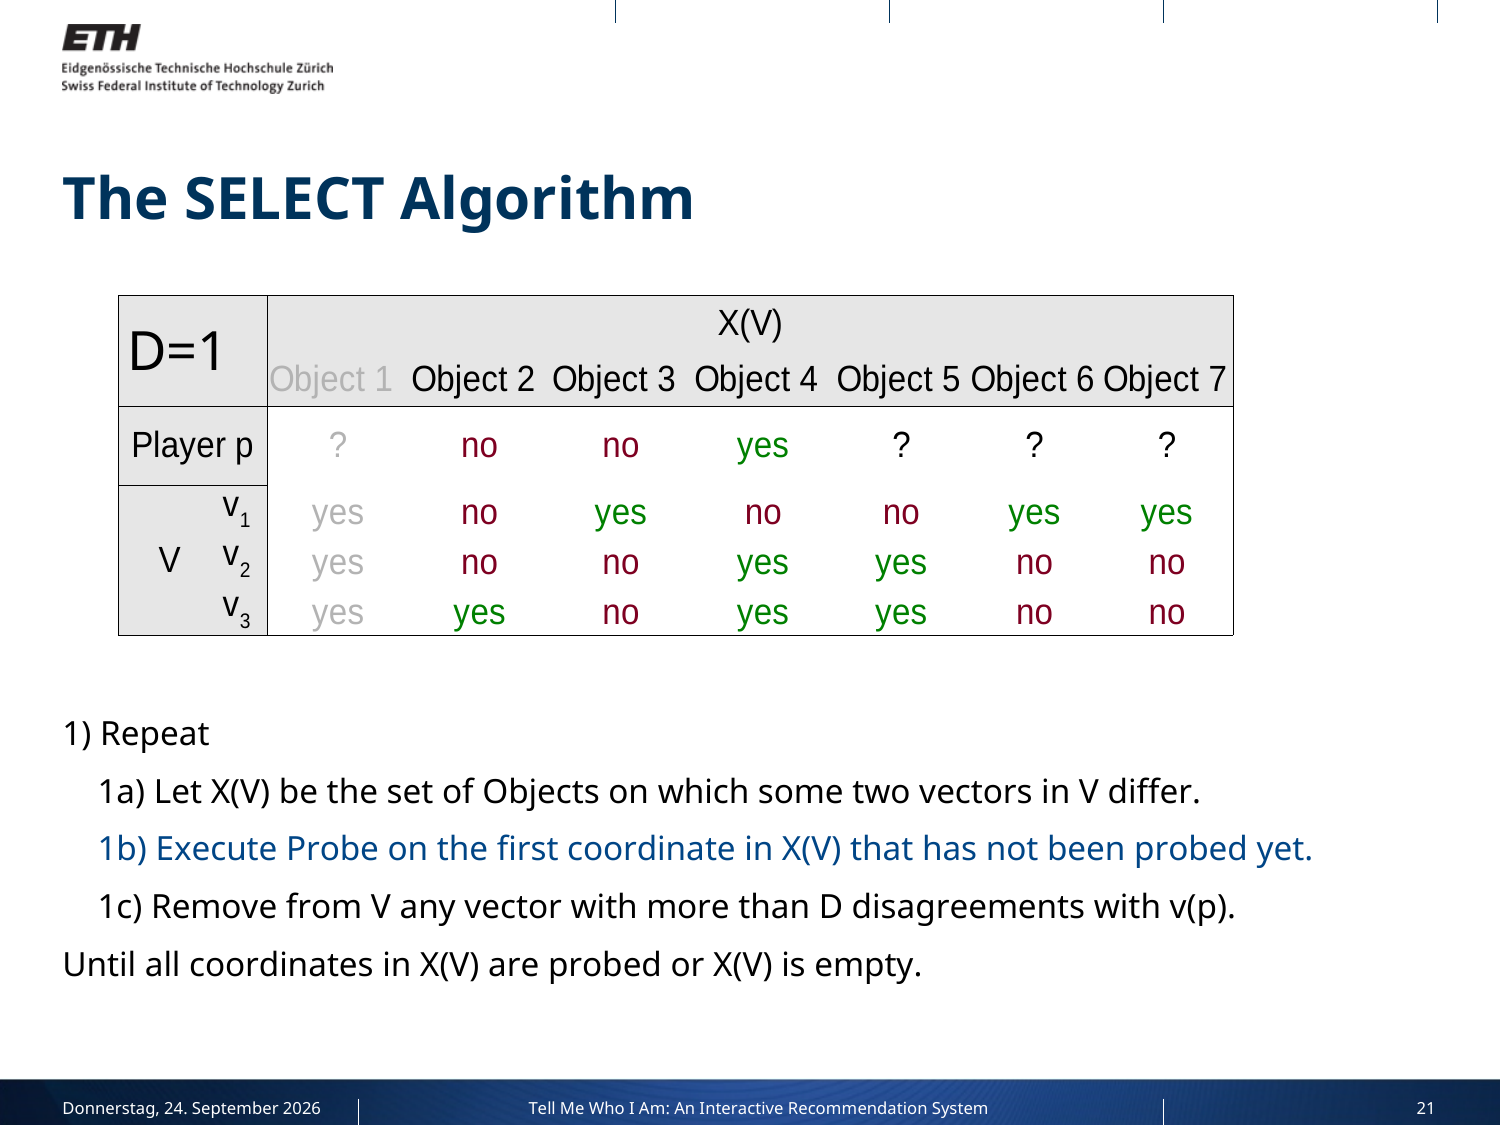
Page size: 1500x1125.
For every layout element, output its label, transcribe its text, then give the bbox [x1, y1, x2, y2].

picture [0, 1078, 1500, 1125]
picture [62, 24, 333, 94]
text_box D=1 [112, 309, 264, 389]
chart [118, 295, 1236, 638]
title The SELECT Algorithm [62, 157, 1438, 296]
list 1) Repeat 1a) Let X(V) be the set of Objects on which some two vectors in V differ. 1b) Execute Probe on the first coordinate in X(V) that has not been probed yet. 1c) Remove from V any vector with more than D disagreements with v(p). Until all coordinates in X(V) are probed or X(V) is empty. [62, 709, 1438, 1066]
